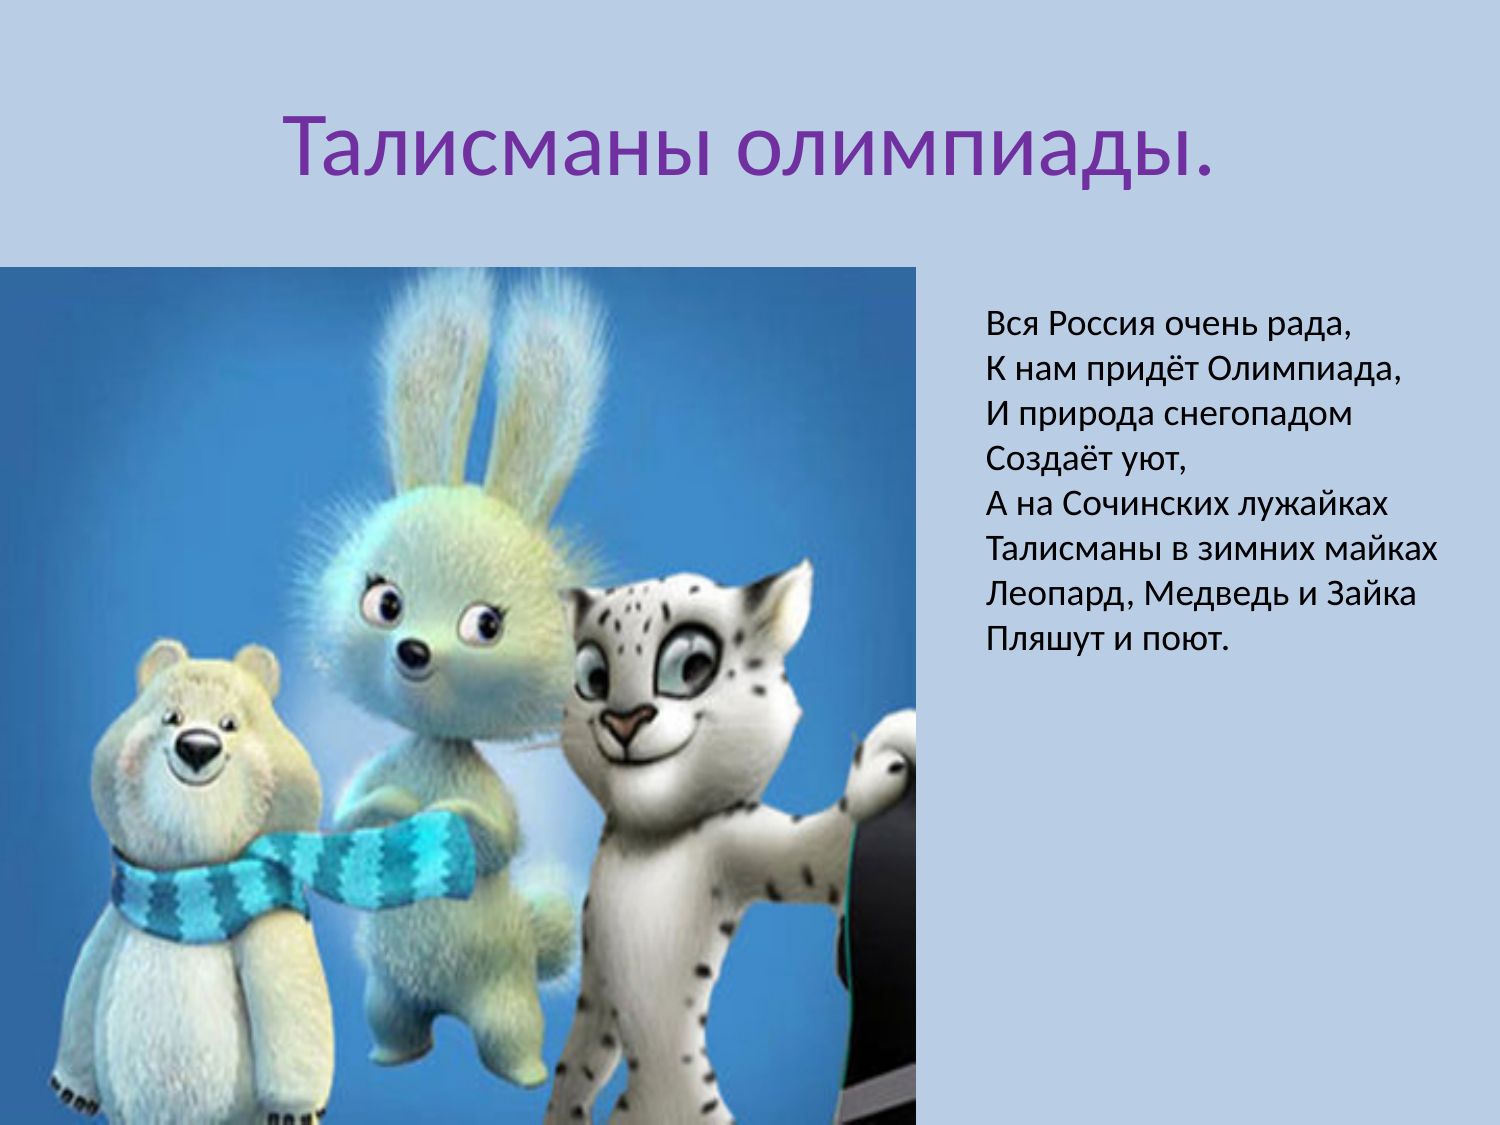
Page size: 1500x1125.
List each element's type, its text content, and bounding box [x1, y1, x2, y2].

title Талисманы олимпиады. [75, 45, 1425, 233]
text_box Вся Россия очень рада, К нам придёт Олимпиада, И природа снегопадом Создаёт уют, А на Сочинских лужайках Талисманы в зимних майках Леопард, Медведь и Зайка Пляшут и поют. [962, 290, 1483, 666]
picture [0, 267, 916, 1125]
